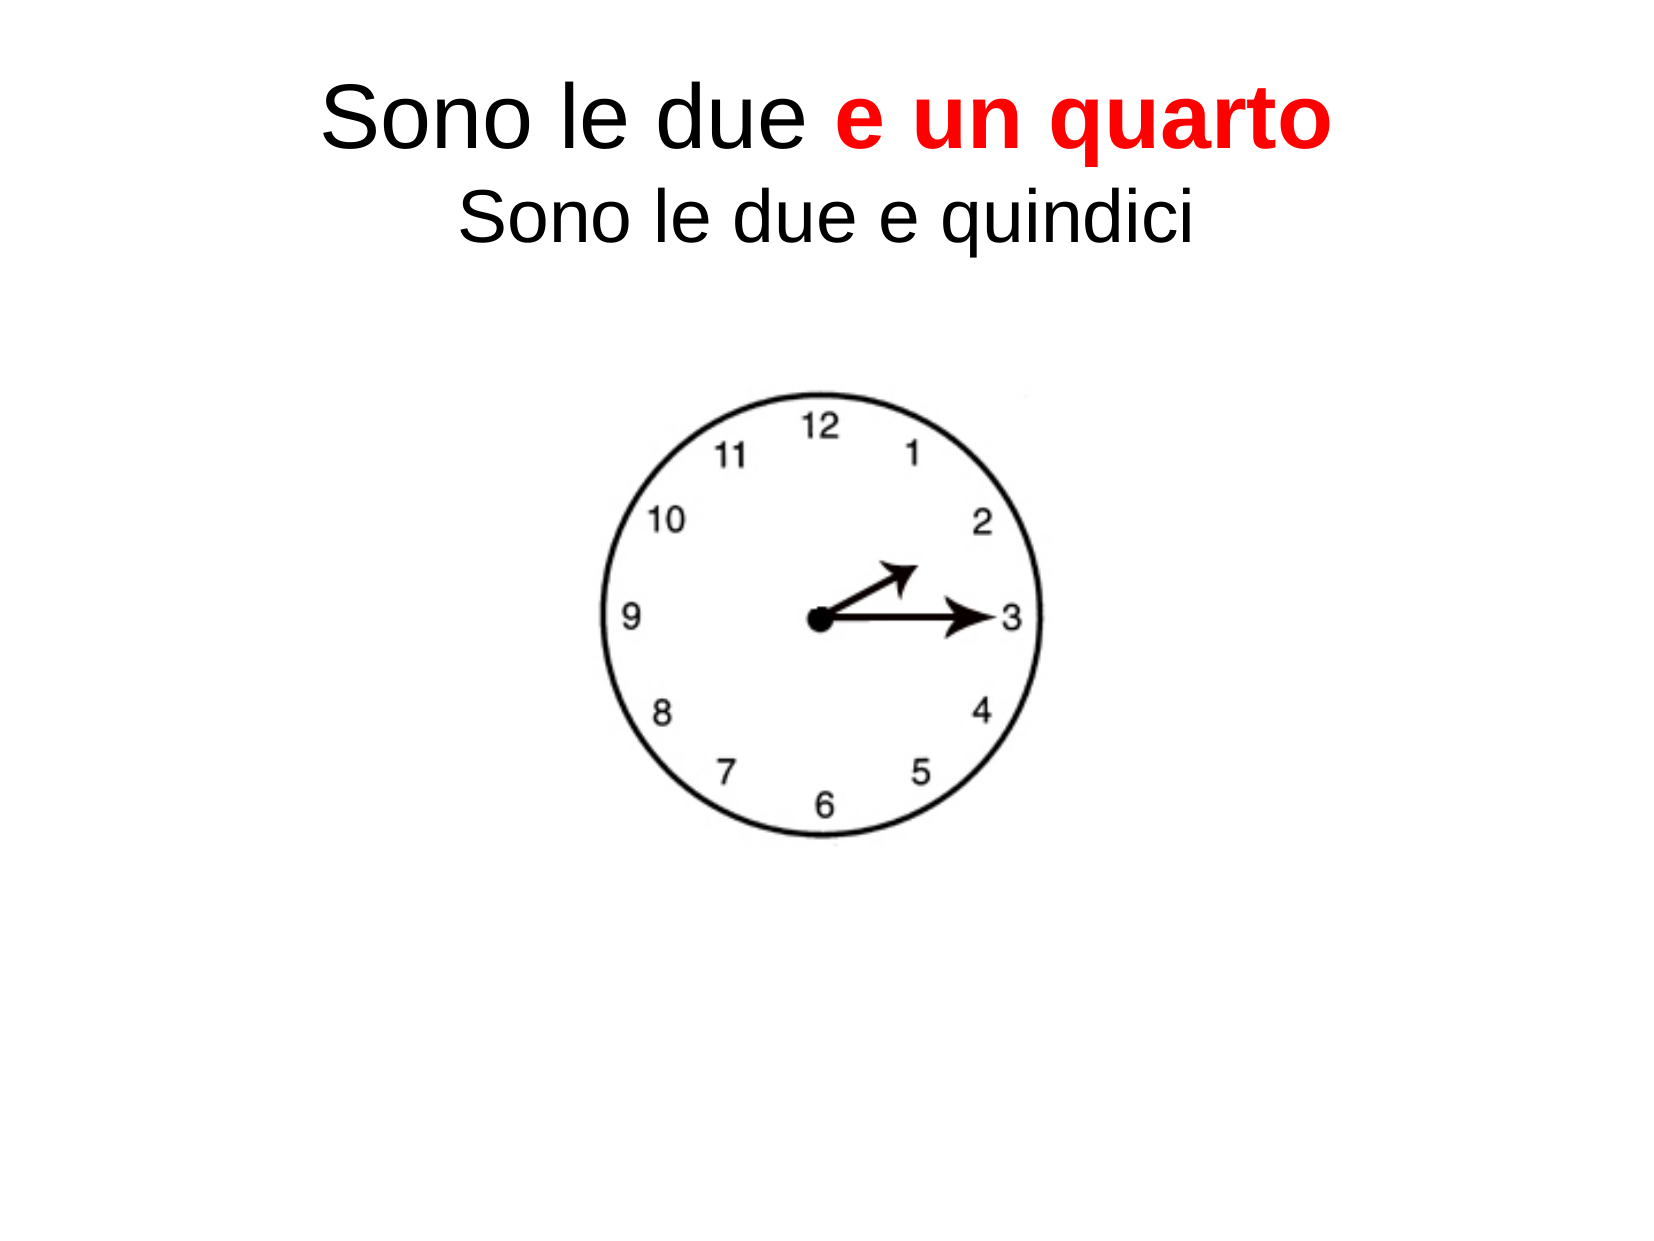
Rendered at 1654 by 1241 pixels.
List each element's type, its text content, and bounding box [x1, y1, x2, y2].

title Sono le due e un quarto Sono le due e quindici [82, 49, 1571, 257]
picture [574, 368, 1080, 872]
